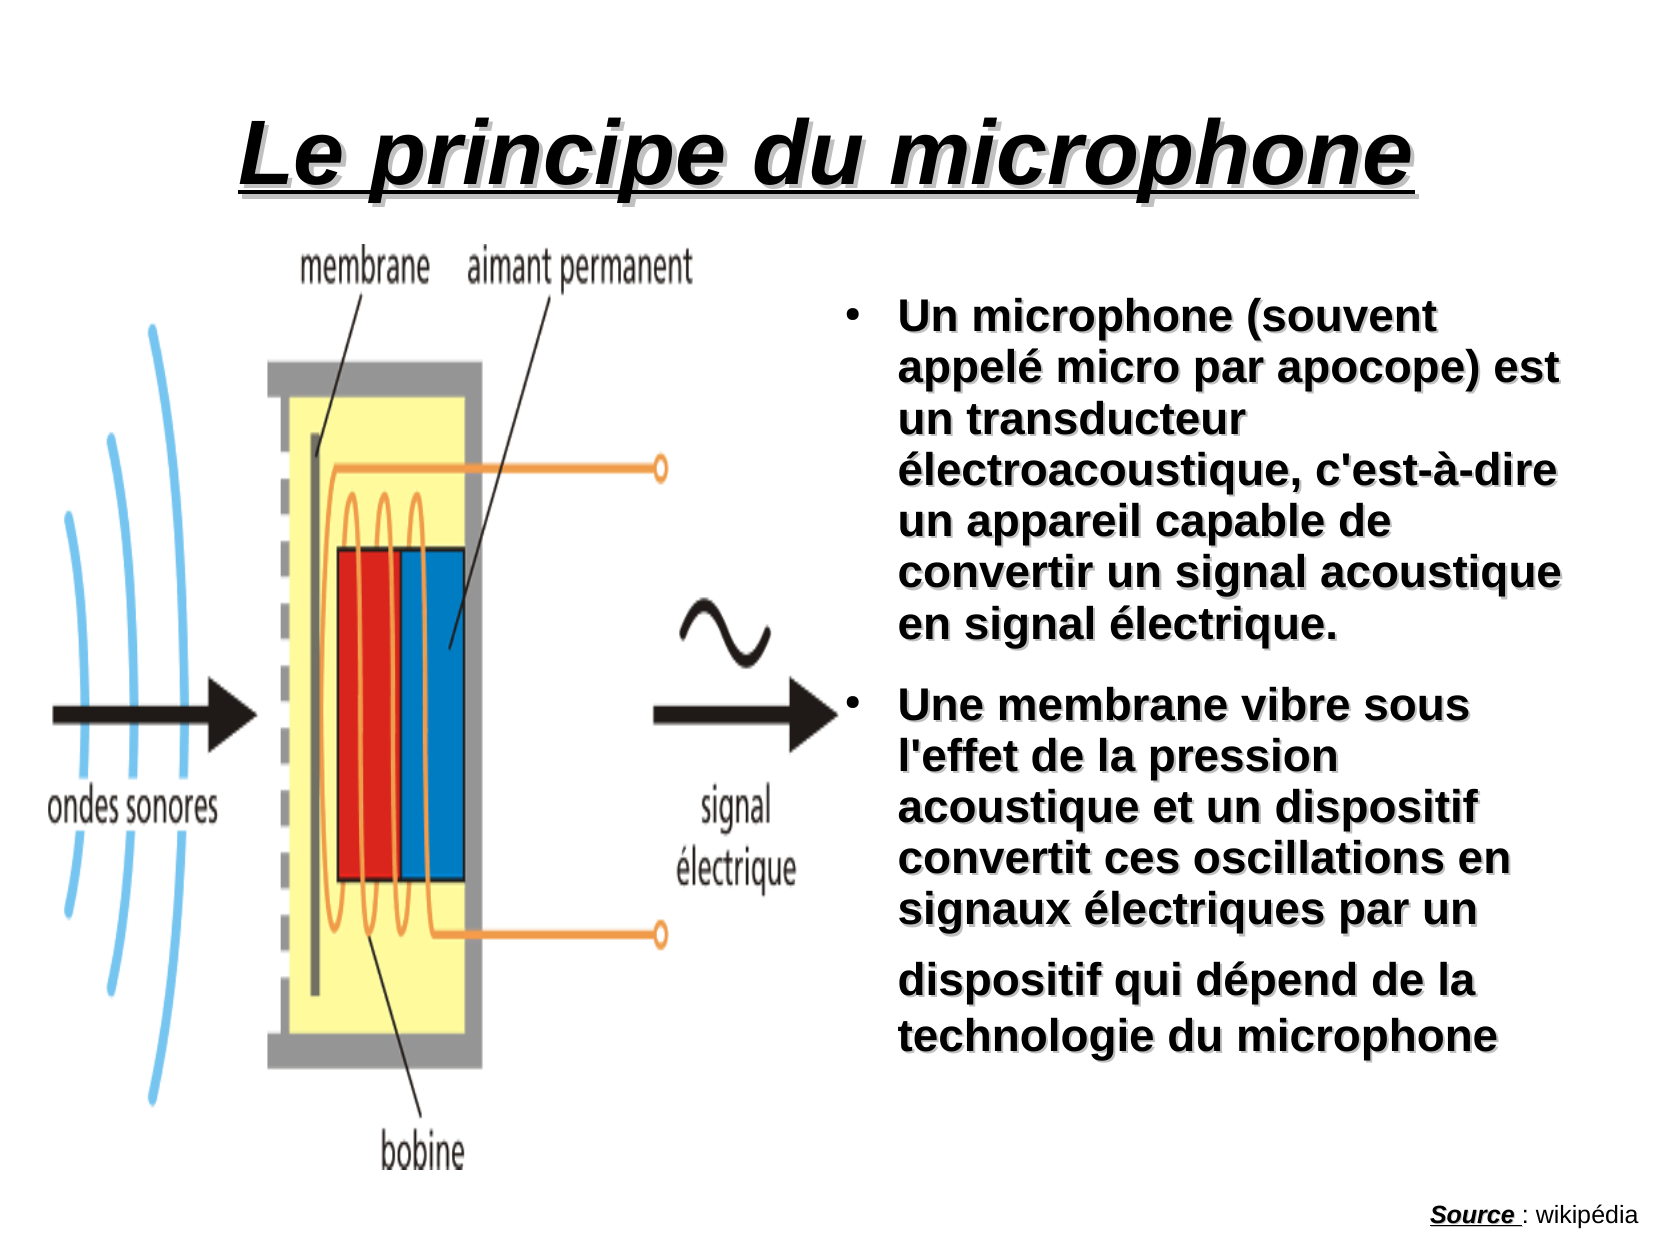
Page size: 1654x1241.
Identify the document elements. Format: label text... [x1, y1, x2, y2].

list Un microphone (souvent appelé micro par apocope) est un transducteur électroacoustique, c'est-à-dire un appareil capable de convertir un signal acoustique en signal électrique. Une membrane vibre sous l'effet de la pression acoustique et un dispositif convertit ces oscillations en signaux électriques par un dispositif qui dépend de la technologie du microphone [826, 290, 1571, 1179]
text_box Source : wikipédia [1415, 1192, 1654, 1237]
picture [47, 244, 839, 1170]
title Le principe du microphone [82, 49, 1571, 257]
